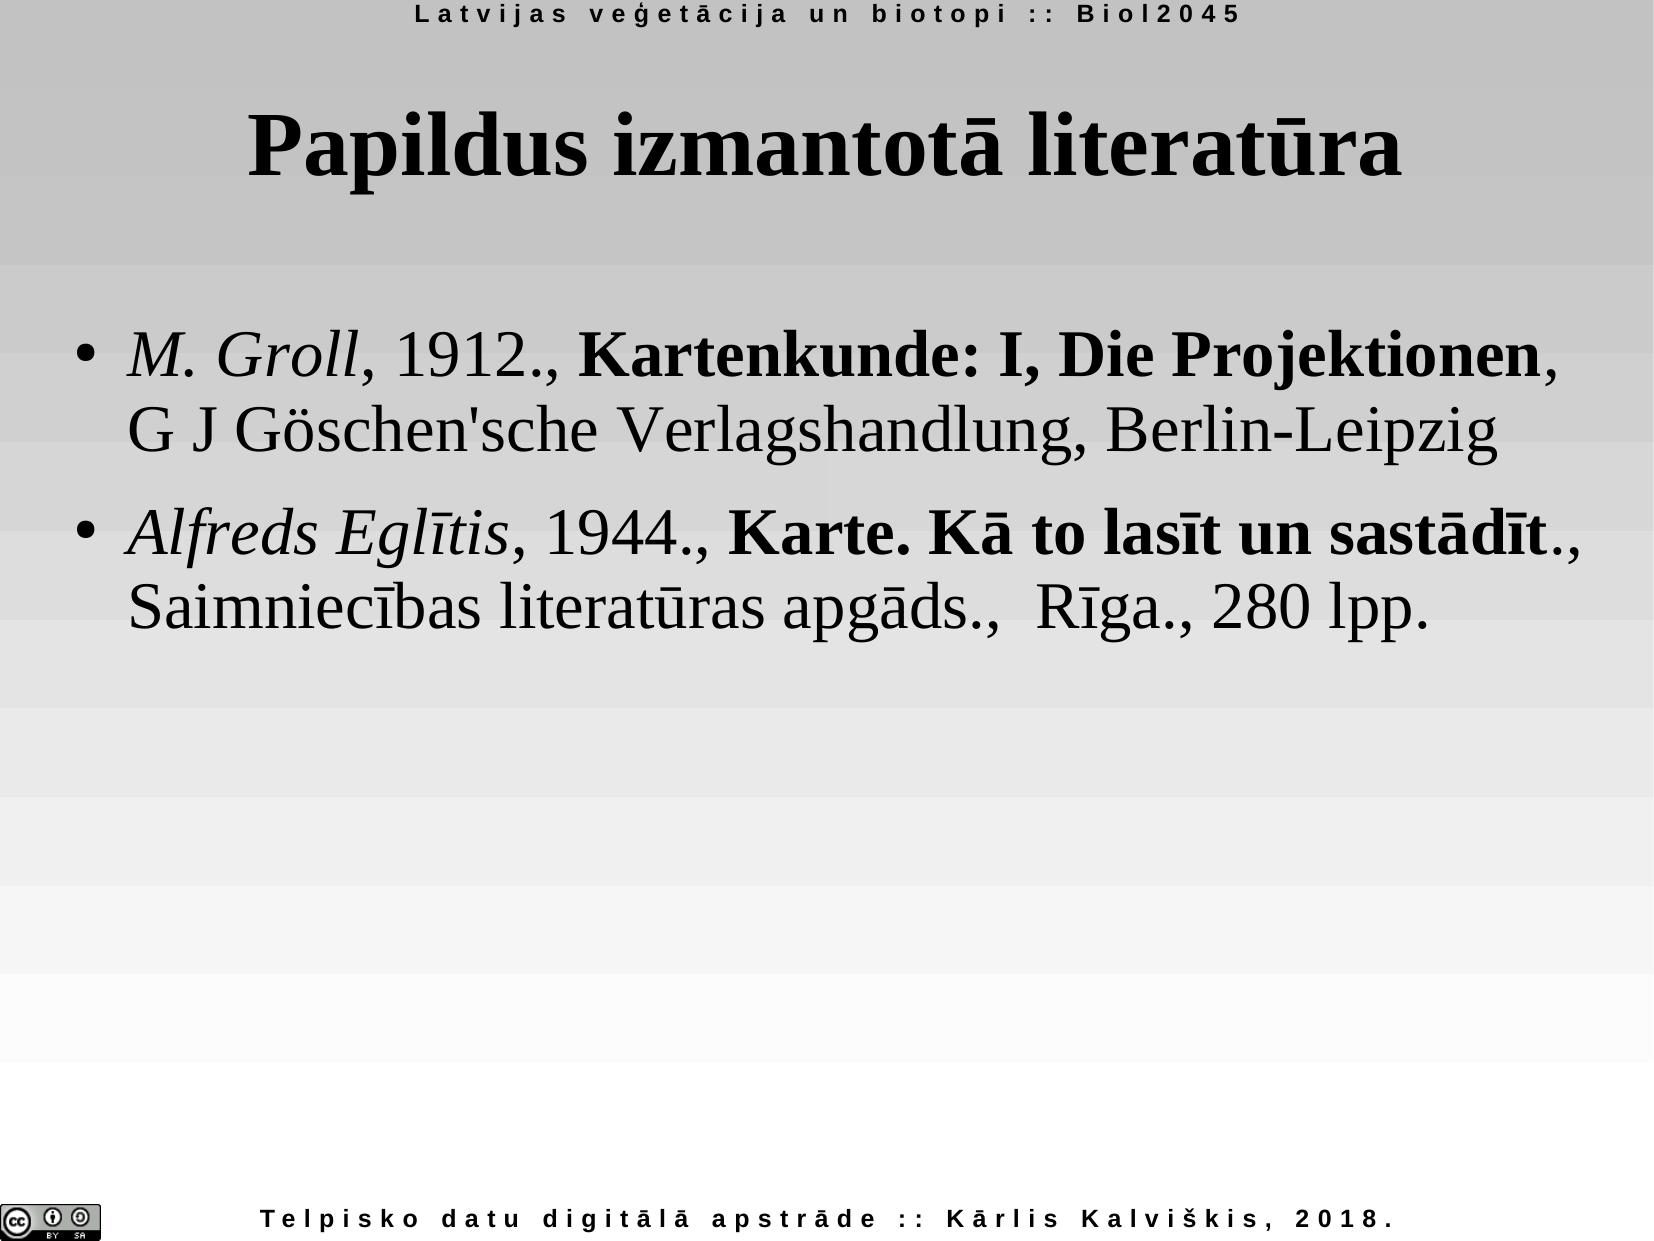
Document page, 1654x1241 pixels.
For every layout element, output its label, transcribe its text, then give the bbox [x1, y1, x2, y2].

picture [0, 287, 1654, 1241]
title Papildus izmantotā literatūra [0, 1, 1654, 287]
list M. Groll, 1912., Kartenkunde: I, Die Projektionen, G J Göschen'sche Verlagshandlung, Berlin-Leipzig Alfreds Eglītis, 1944., Karte. Kā to lasīt un sastādīt., Saimniecības literatūras apgāds., Rīga., 280 lpp. [56, 317, 1600, 1175]
